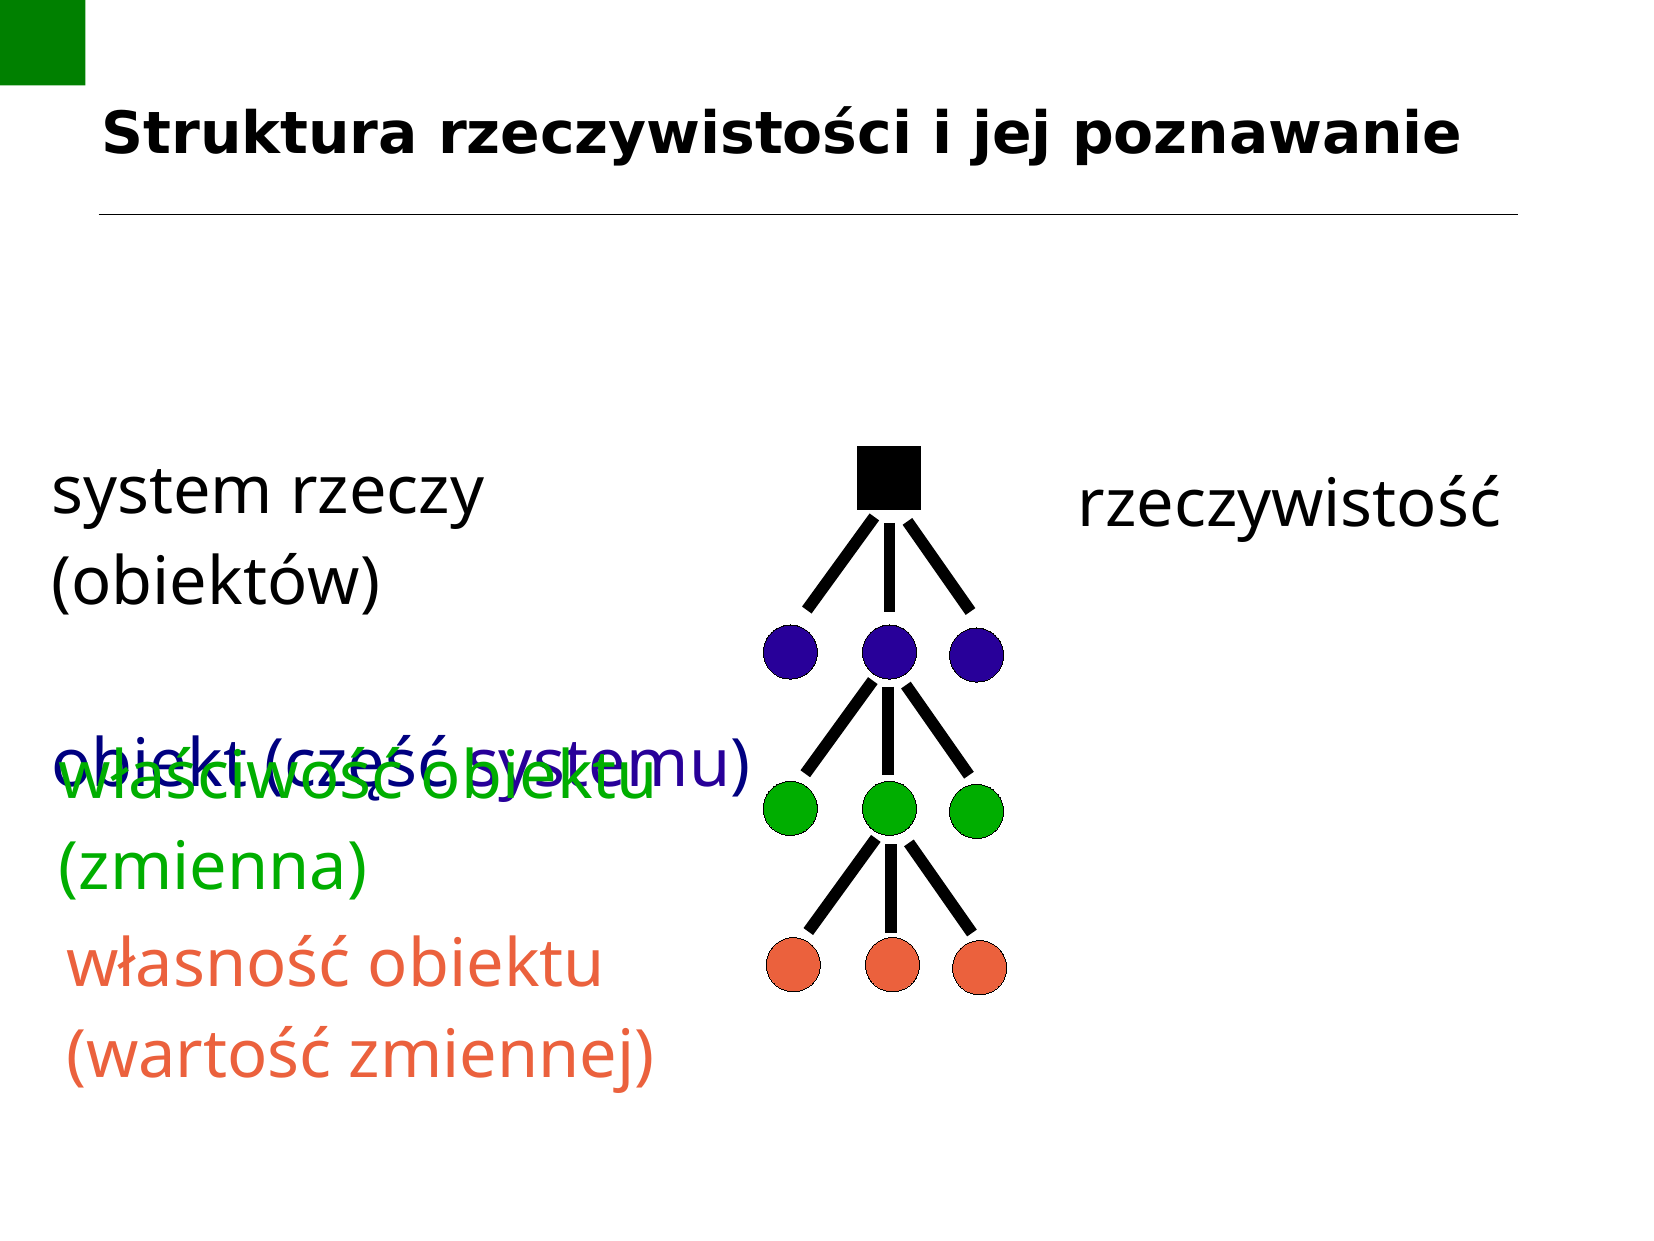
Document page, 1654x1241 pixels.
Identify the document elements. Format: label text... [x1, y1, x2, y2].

text_box [862, 781, 917, 836]
text_box [763, 624, 818, 680]
text_box [766, 937, 821, 992]
text_box [952, 940, 1007, 995]
text_box własność obiektu (wartość zmiennej) [51, 908, 643, 1078]
text_box [949, 627, 1004, 683]
text_box [763, 781, 818, 836]
text_box [865, 937, 920, 992]
text_box [0, 0, 86, 86]
text_box system rzeczy (obiektów) obiekt (część systemu) [36, 435, 842, 835]
text_box właściwość obiektu (zmienna) [43, 720, 643, 889]
text_box [949, 784, 1004, 839]
text_box rzeczywistość [1062, 447, 1654, 1023]
title Struktura rzeczywistości i jej poznawanie [58, 29, 1506, 237]
text_box [862, 624, 917, 680]
text_box [857, 446, 921, 510]
